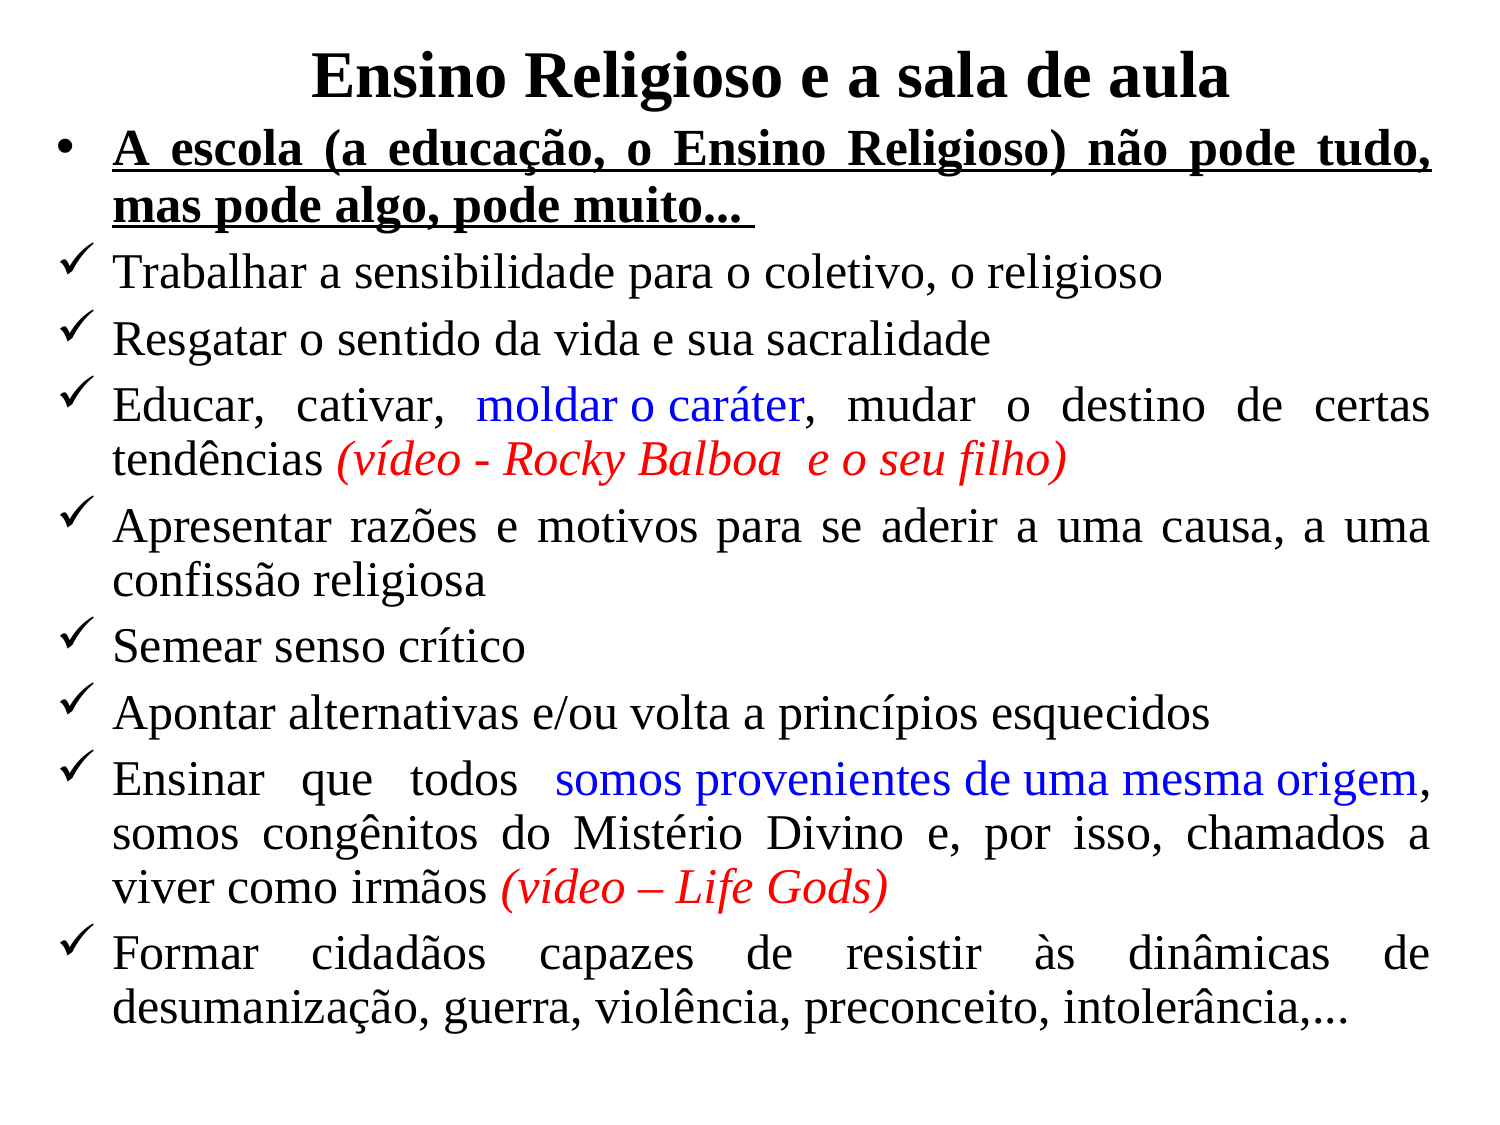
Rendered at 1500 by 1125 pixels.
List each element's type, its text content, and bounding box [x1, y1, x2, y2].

list A escola (a educação, o Ensino Religioso) não pode tudo, mas pode algo, pode muito... Trabalhar a sensibilidade para o coletivo, o religioso Resgatar o sentido da vida e sua sacralidade Educar, cativar, moldar o caráter, mudar o destino de certas tendências (vídeo - Rocky Balboa e o seu filho) Apresentar razões e motivos para se aderir a uma causa, a uma confissão religiosa Semear senso crítico Apontar alternativas e/ou volta a princípios esquecidos Ensinar que todos somos provenientes de uma mesma origem, somos congênitos do Mistério Divino e, por isso, chamados a viver como irmãos (vídeo – Life Gods) Formar cidadãos capazes de resistir às dinâmicas de desumanização, guerra, violência, preconceito, intolerância,... [41, 113, 1447, 1059]
title Ensino Religioso e a sala de aula [112, 23, 1432, 113]
